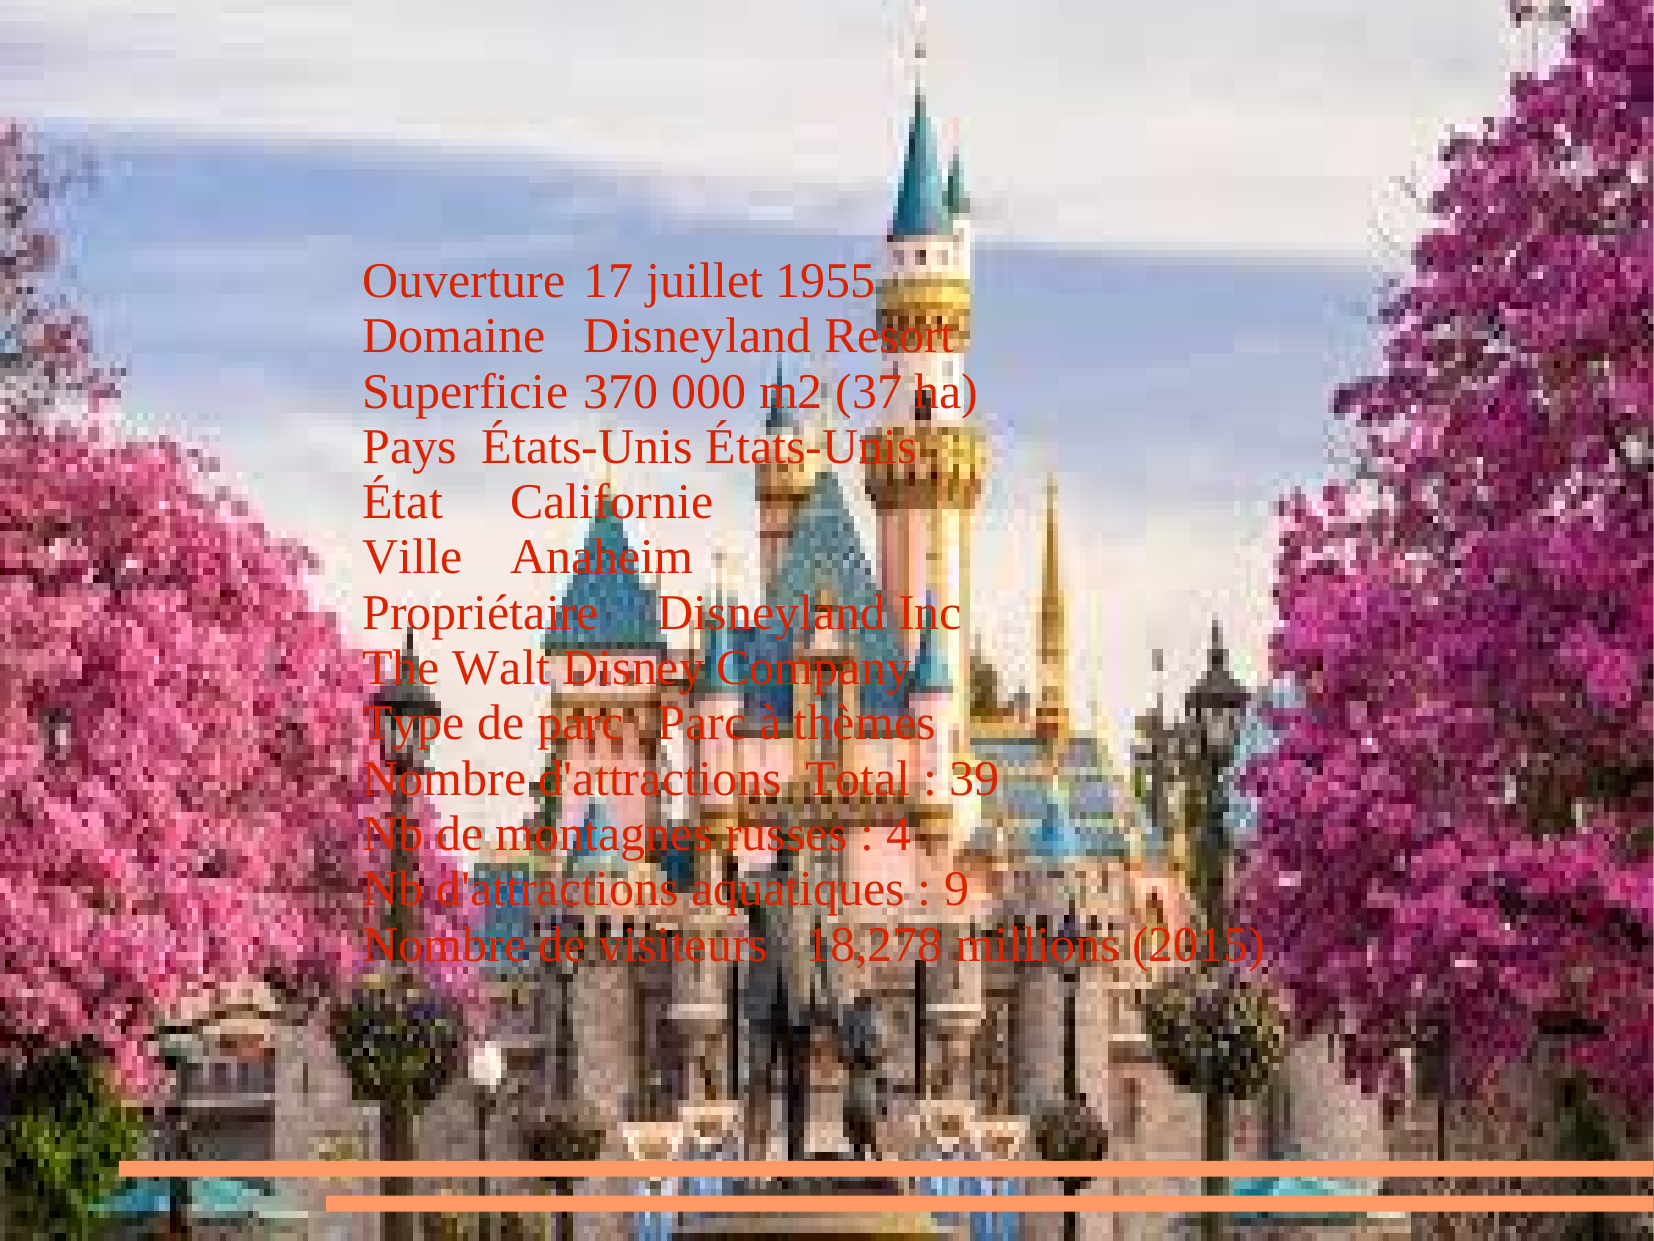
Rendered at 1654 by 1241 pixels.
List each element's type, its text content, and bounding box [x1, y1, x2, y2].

picture [0, 0, 1654, 1241]
text_box Ouverture 17 juillet 1955 Domaine Disneyland Resort Superficie 370 000 m2 (37 ha) Pays États-Unis États-Unis État Californie Ville Anaheim Propriétaire Disneyland Inc The Walt Disney Company Type de parc Parc à thèmes Nombre d'attractions Total : 39 Nb de montagnes russes : 4 Nb d'attractions aquatiques : 9 Nombre de visiteurs 18,278 millions (2015) [362, 197, 1291, 1043]
